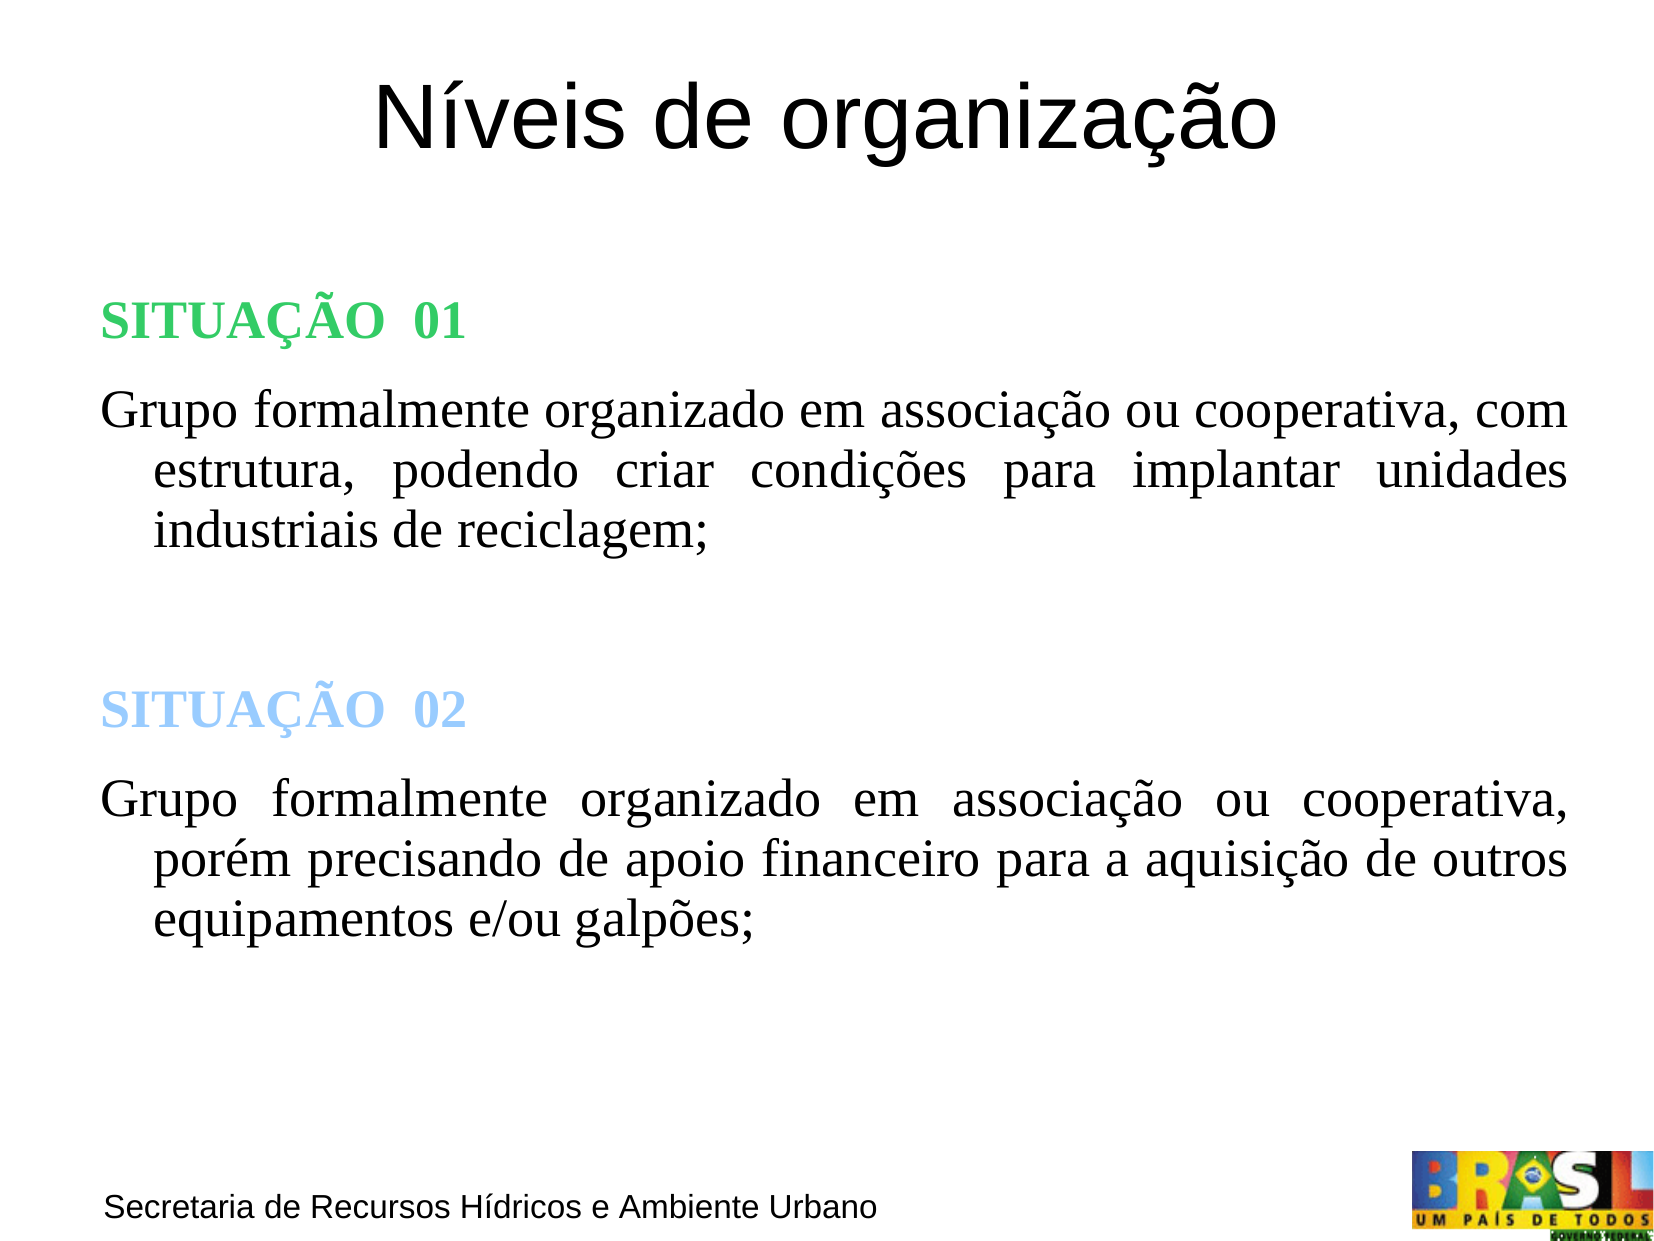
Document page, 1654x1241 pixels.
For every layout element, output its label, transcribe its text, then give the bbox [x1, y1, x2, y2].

title Níveis de organização [82, 56, 1571, 178]
list SITUAÇÃO 01 Grupo formalmente organizado em associação ou cooperativa, com estrutura, podendo criar condições para implantar unidades industriais de reciclagem; SITUAÇÃO 02 Grupo formalmente organizado em associação ou cooperativa, porém precisando de apoio financeiro para a aquisição de outros equipamentos e/ou galpões; [82, 290, 1571, 1094]
text_box Secretaria de Recursos Hídricos e Ambiente Urbano [88, 1181, 894, 1234]
picture [1412, 1151, 1654, 1241]
